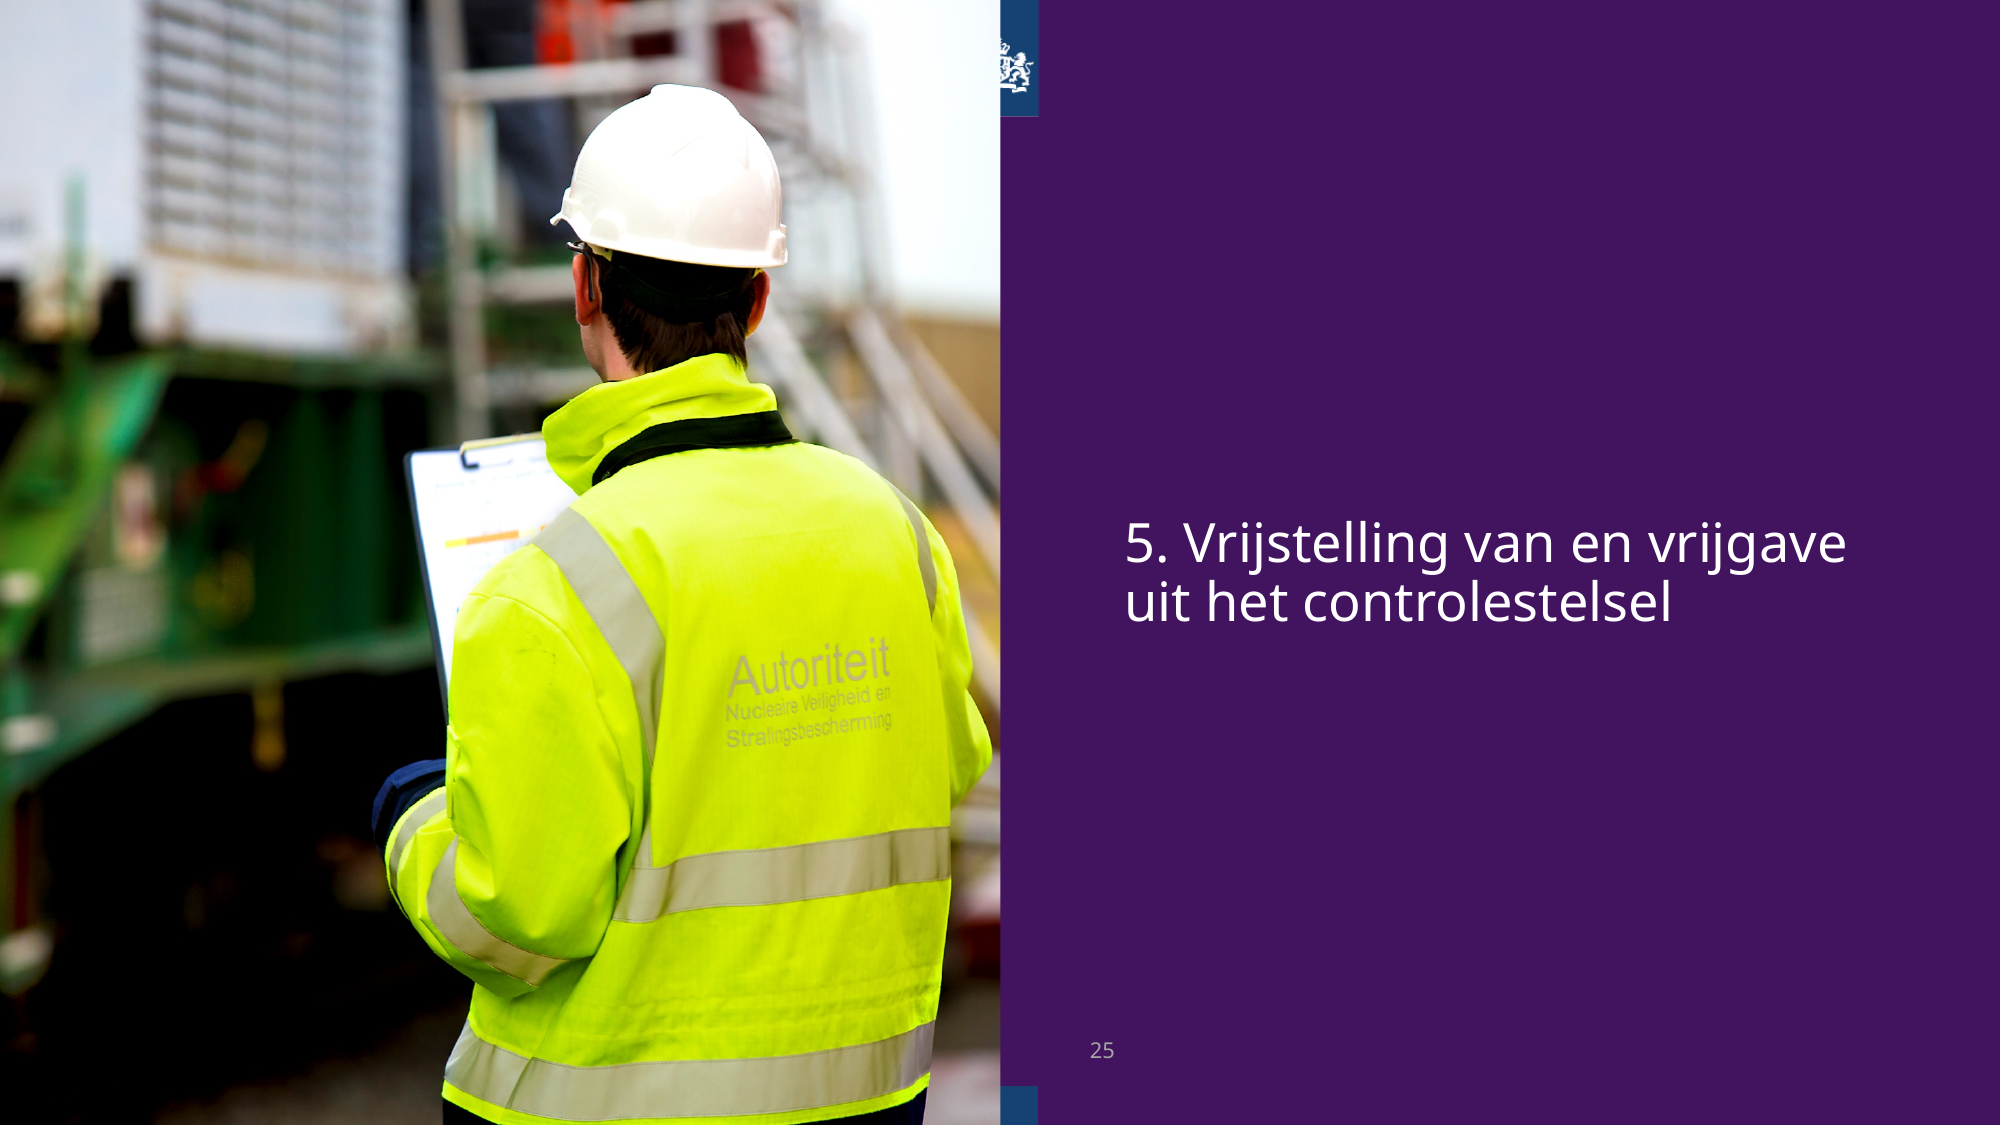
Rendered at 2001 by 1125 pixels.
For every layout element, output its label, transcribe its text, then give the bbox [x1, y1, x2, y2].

title 5. Vrijstelling van en vrijgave uit het controlestelsel [1109, 484, 1931, 641]
picture [0, 0, 1001, 1125]
text_box [1074, 1020, 1897, 1074]
